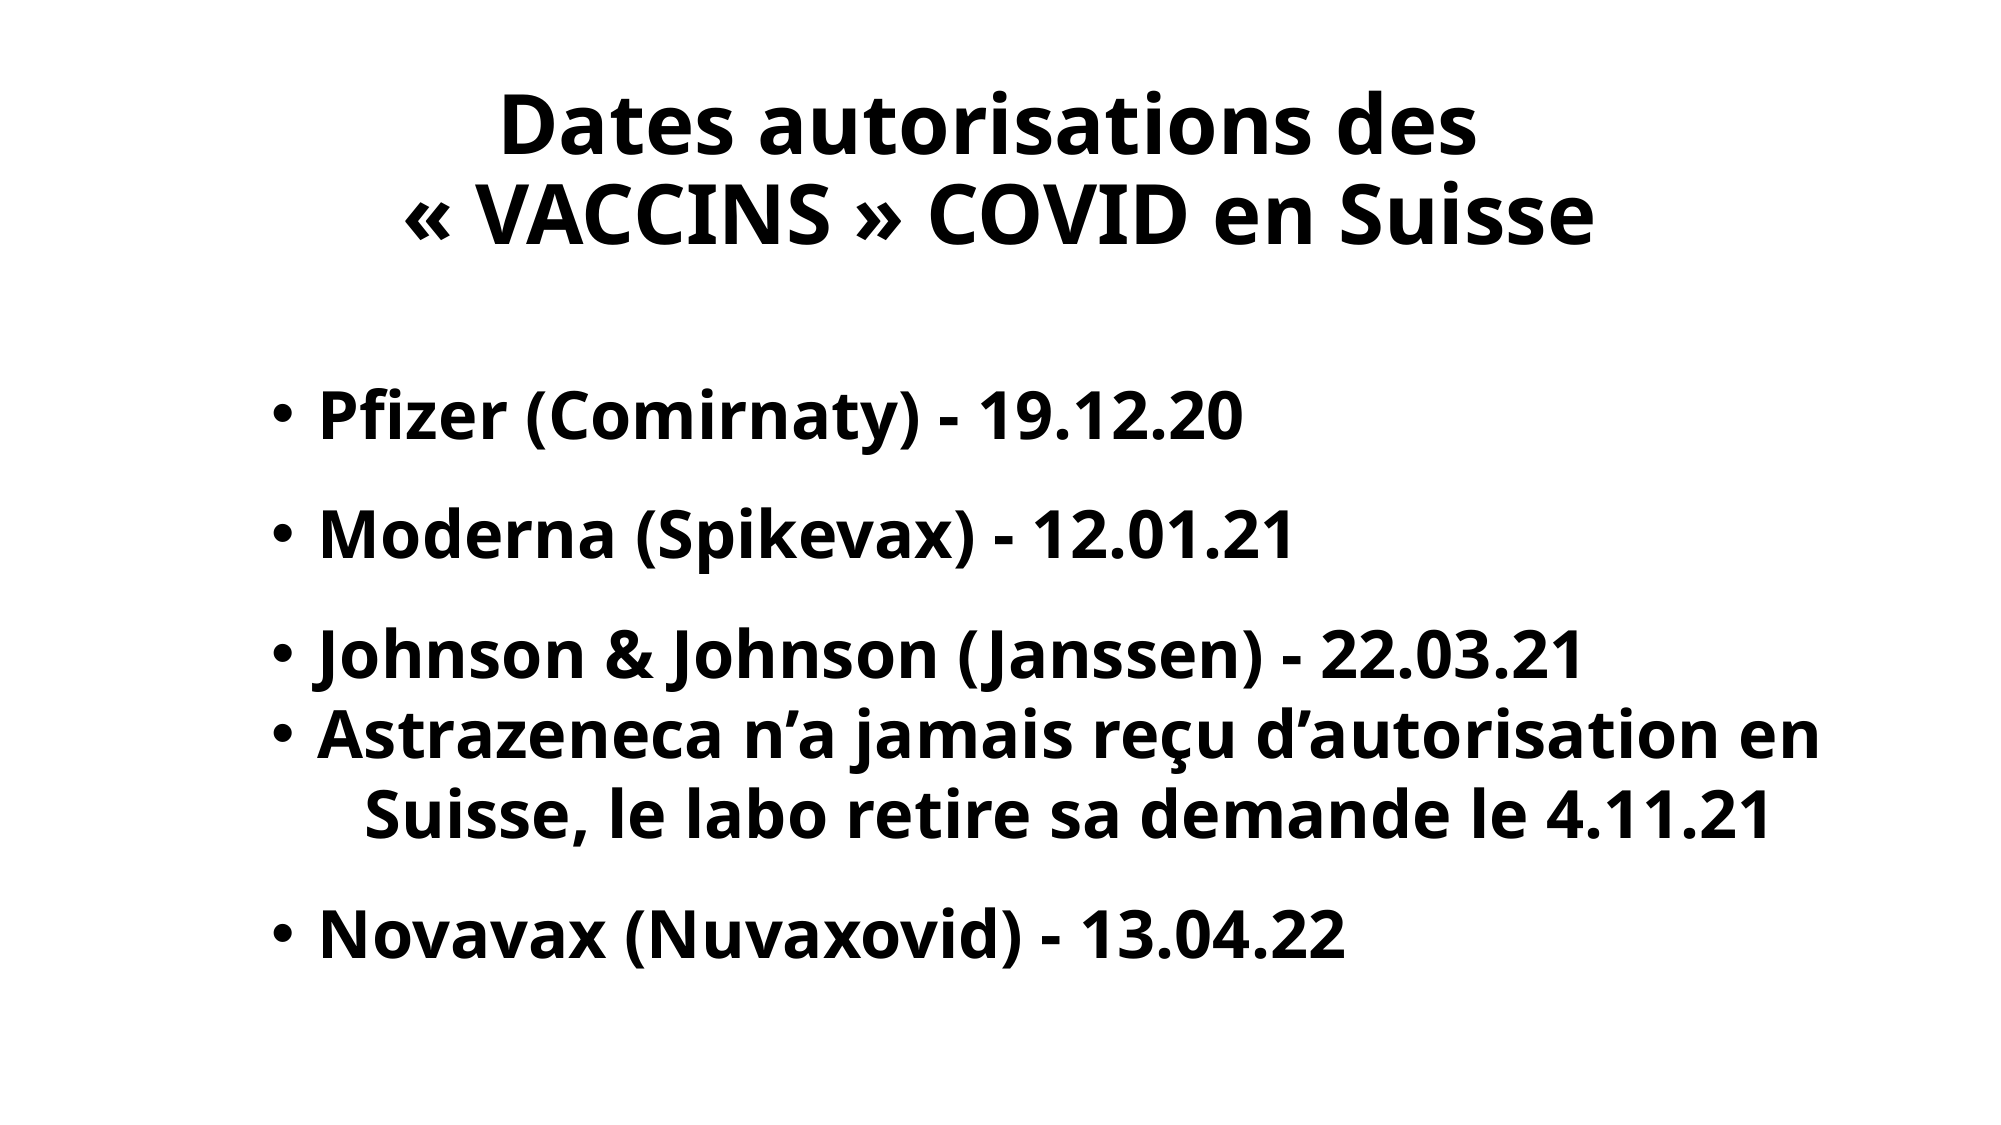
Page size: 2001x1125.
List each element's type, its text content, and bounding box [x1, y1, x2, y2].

text_box Pfizer (Comirnaty) - 19.12.20 Moderna (Spikevax) - 12.01.21 Johnson & Johnson (Janssen) - 22.03.21 Astrazeneca n’a jamais reçu d’autorisation en Suisse, le labo retire sa demande le 4.11.21 Novavax (Nuvaxovid) - 13.04.22 [255, 324, 1844, 971]
title Dates autorisations des « VACCINS » COVID en Suisse [189, 75, 1811, 268]
